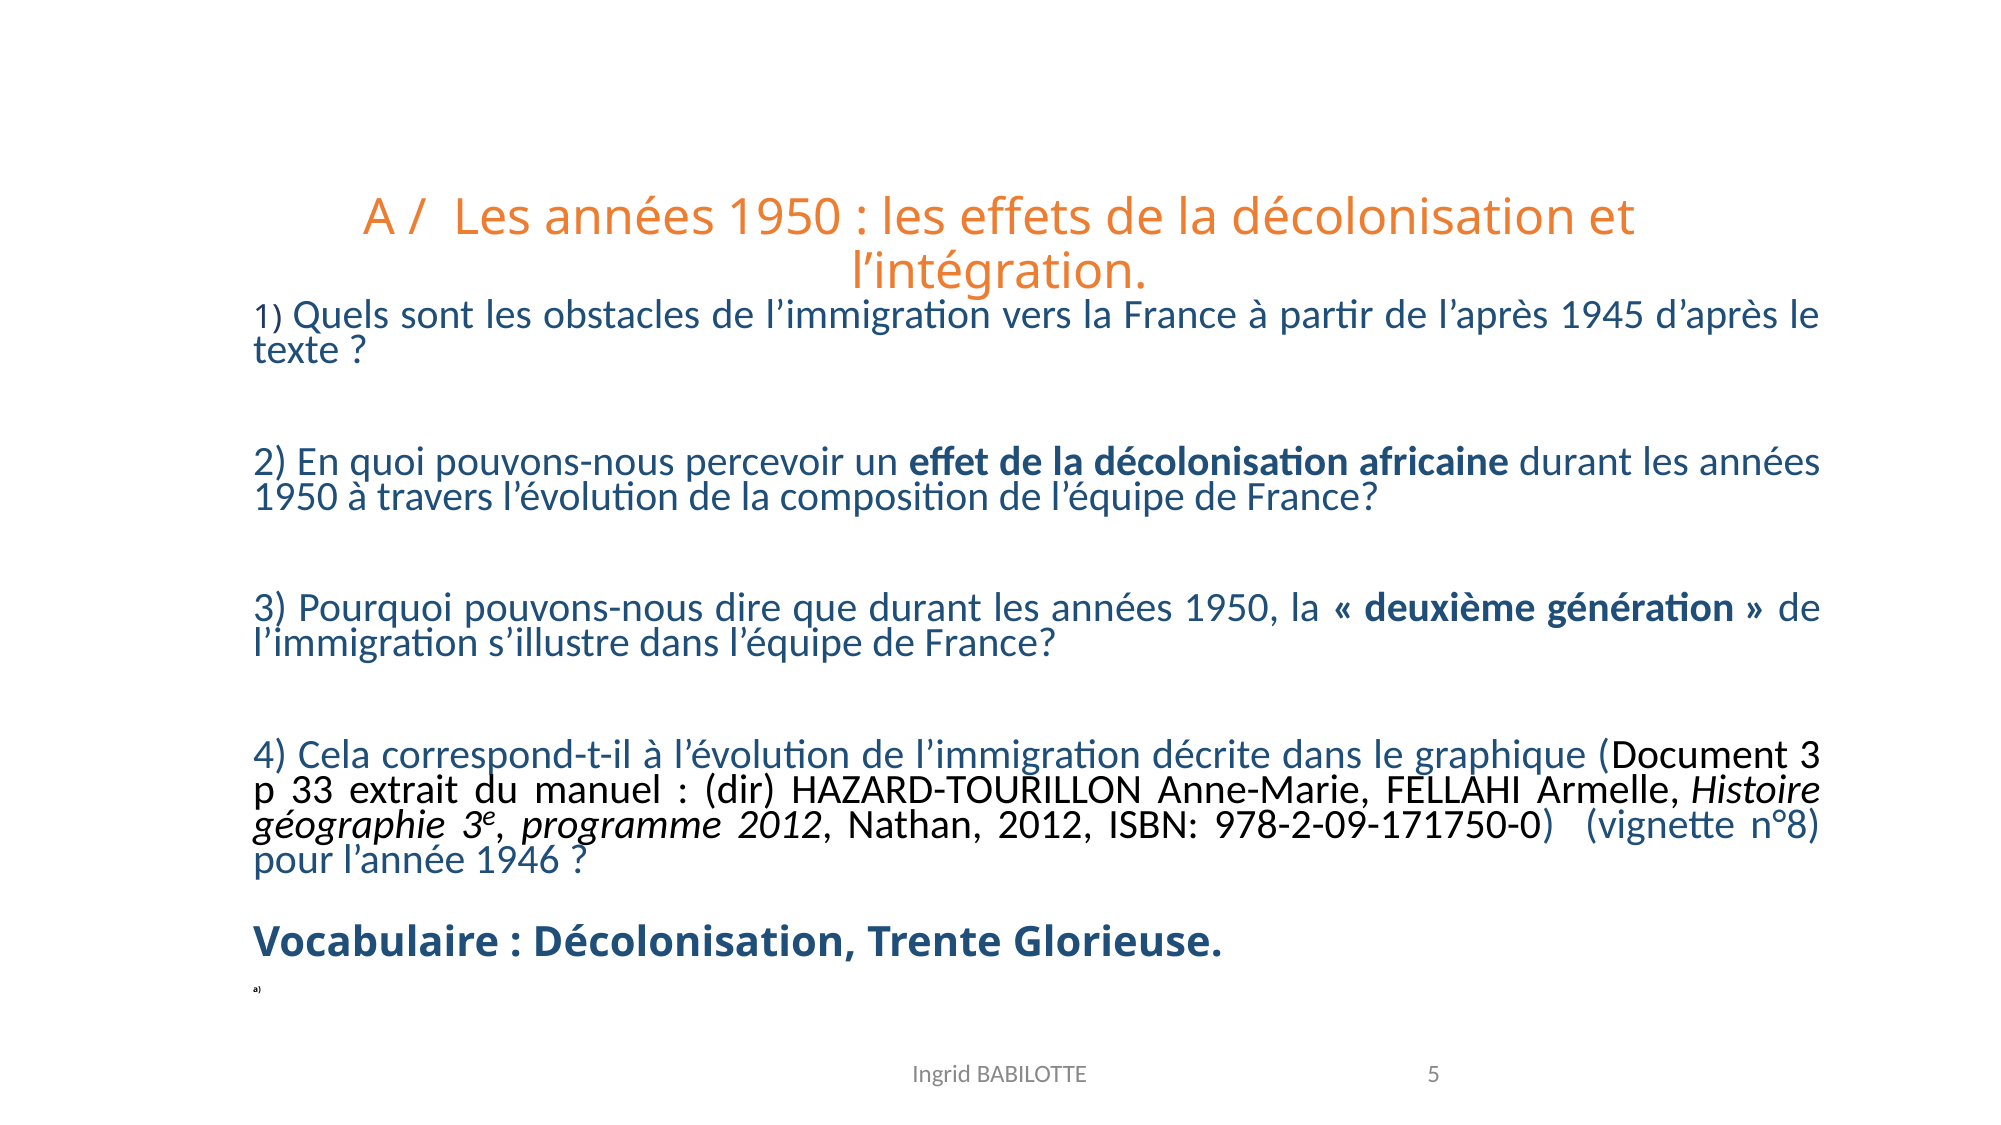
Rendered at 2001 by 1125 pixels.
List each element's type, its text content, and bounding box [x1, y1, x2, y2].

title A / Les années 1950 : les effets de la décolonisation et l’intégration. [249, 184, 1750, 258]
text_box 5 [1412, 1042, 1863, 1103]
text_box Ingrid BABILOTTE [662, 1042, 1338, 1103]
subtitle 1) Quels sont les obstacles de l’immigration vers la France à partir de l’après 1945 d’après le texte ? 2) En quoi pouvons-nous percevoir un effet de la décolonisation africaine durant les années 1950 à travers l’évolution de la composition de l’équipe de France? 3) Pourquoi pouvons-nous dire que durant les années 1950, la « deuxième génération » de l’immigration s’illustre dans l’équipe de France? 4) Cela correspond-t-il à l’évolution de l’immigration décrite dans le graphique (Document 3 p 33 extrait du manuel : (dir) HAZARD-TOURILLON Anne-Marie, FELLAHI Armelle, Histoire géographie 3e, programme 2012, Nathan, 2012, ISBN: 978-2-09-171750-0) (vignette n°8) pour l’année 1946 ? Vocabulaire : Décolonisation, Trente Glorieuse. [238, 293, 1836, 932]
